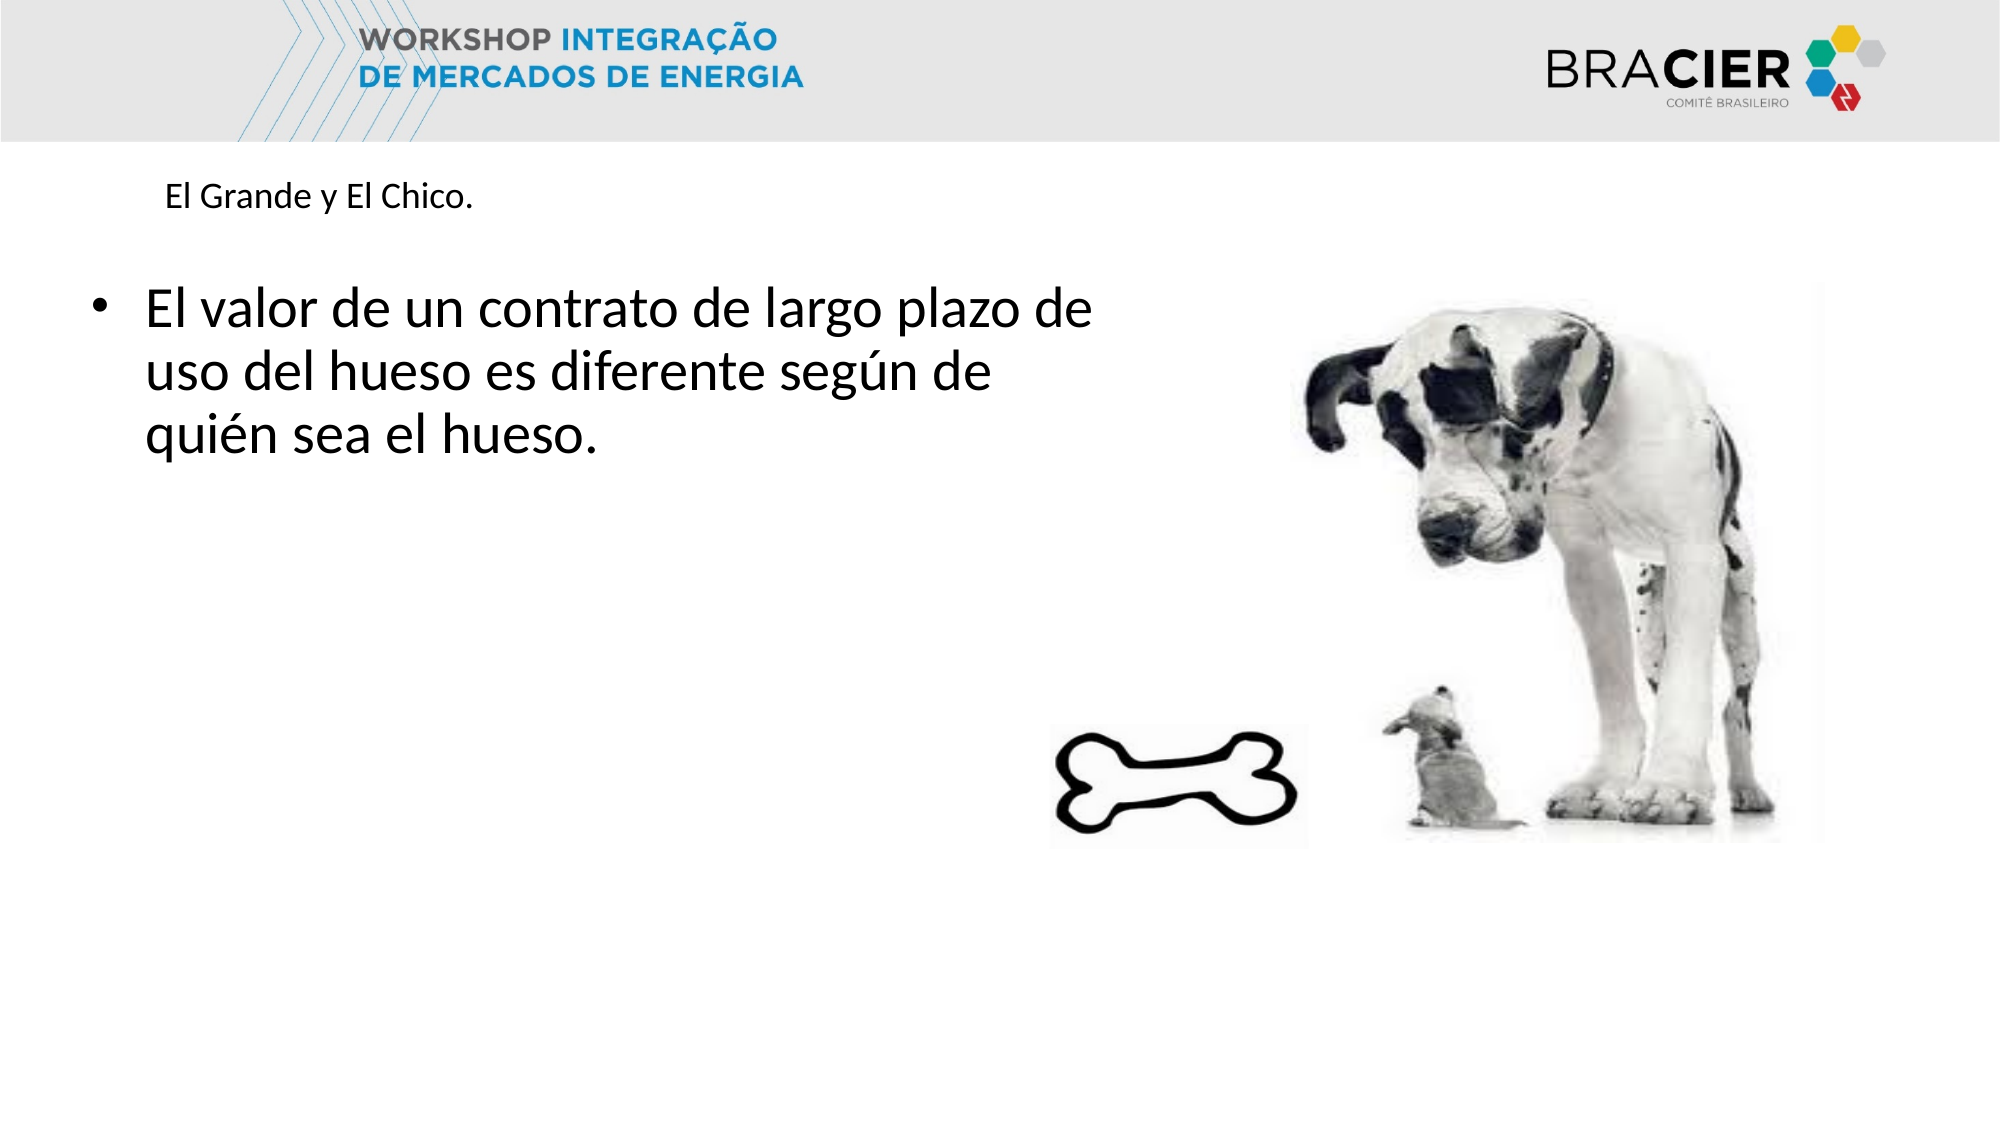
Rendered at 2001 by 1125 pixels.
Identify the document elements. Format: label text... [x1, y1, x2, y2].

picture [1049, 282, 1825, 849]
list El valor de un contrato de largo plazo de uso del hueso es diferente según de quién sea el hueso. [75, 270, 1142, 658]
picture [0, 0, 2000, 142]
title El Grande y El Chico. [150, 99, 1851, 288]
